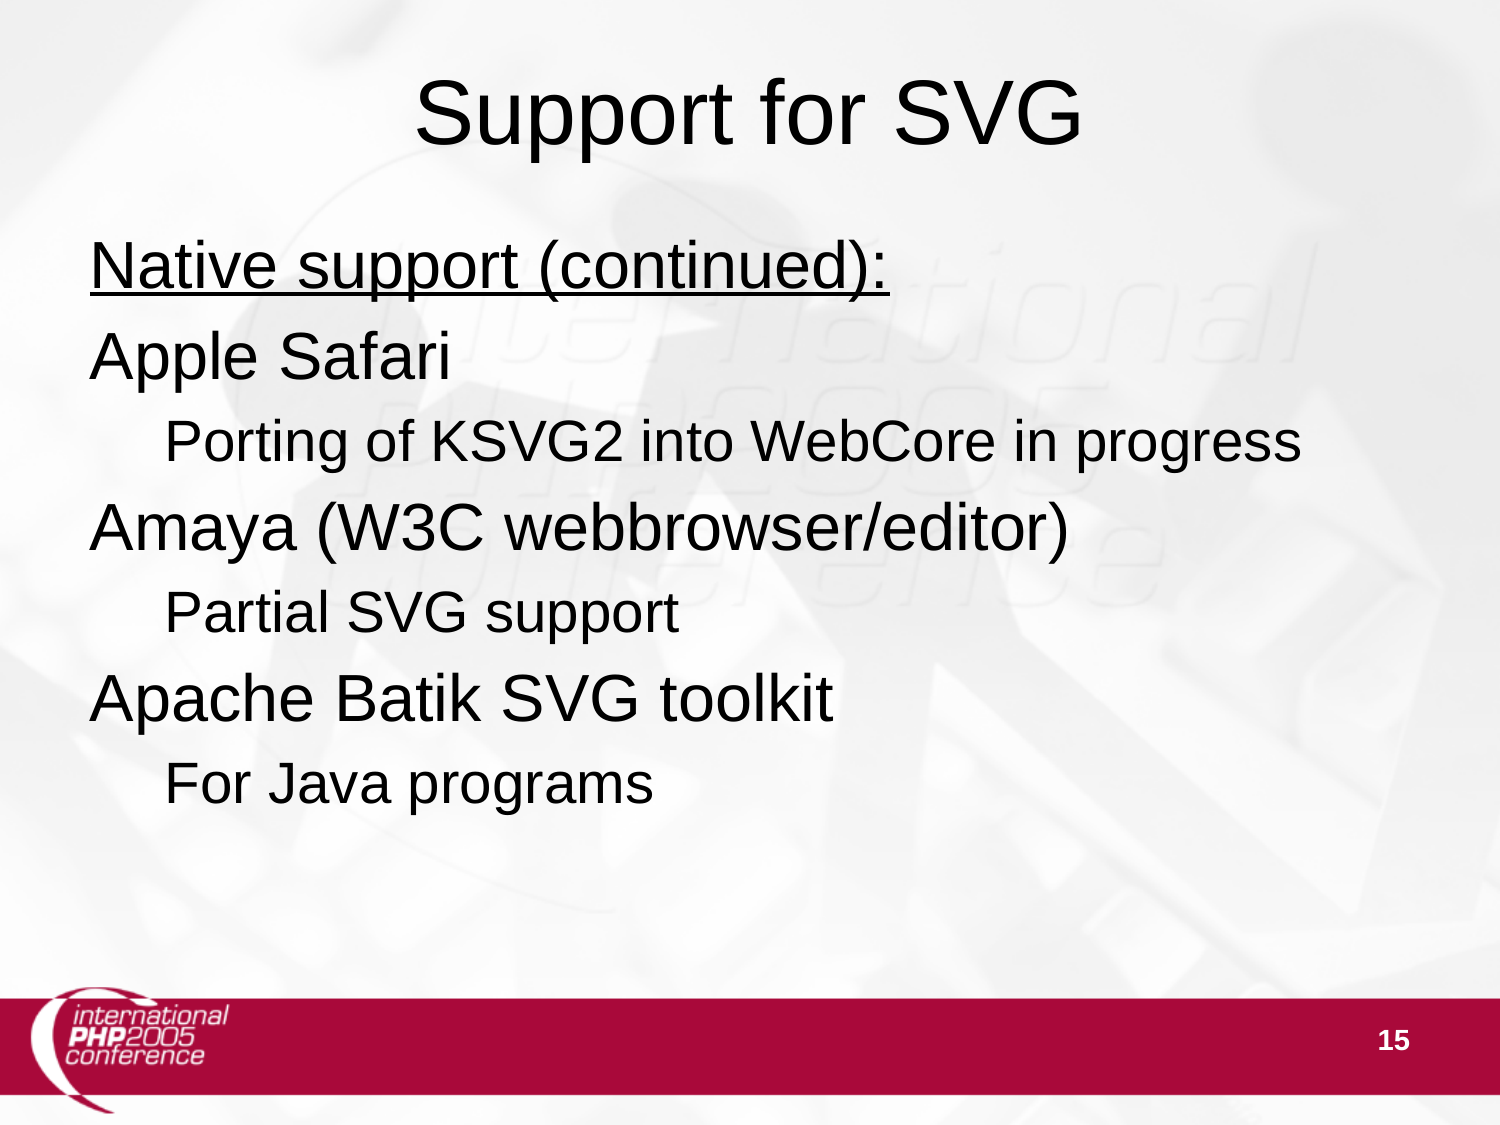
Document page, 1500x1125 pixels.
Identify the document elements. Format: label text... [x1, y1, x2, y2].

picture [0, 0, 1500, 1125]
list Native support (continued): Apple Safari Porting of KSVG2 into WebCore in progress Amaya (W3C webbrowser/editor) Partial SVG support Apache Batik SVG toolkit For Java programs [75, 220, 1426, 977]
title Support for SVG [75, 18, 1426, 207]
